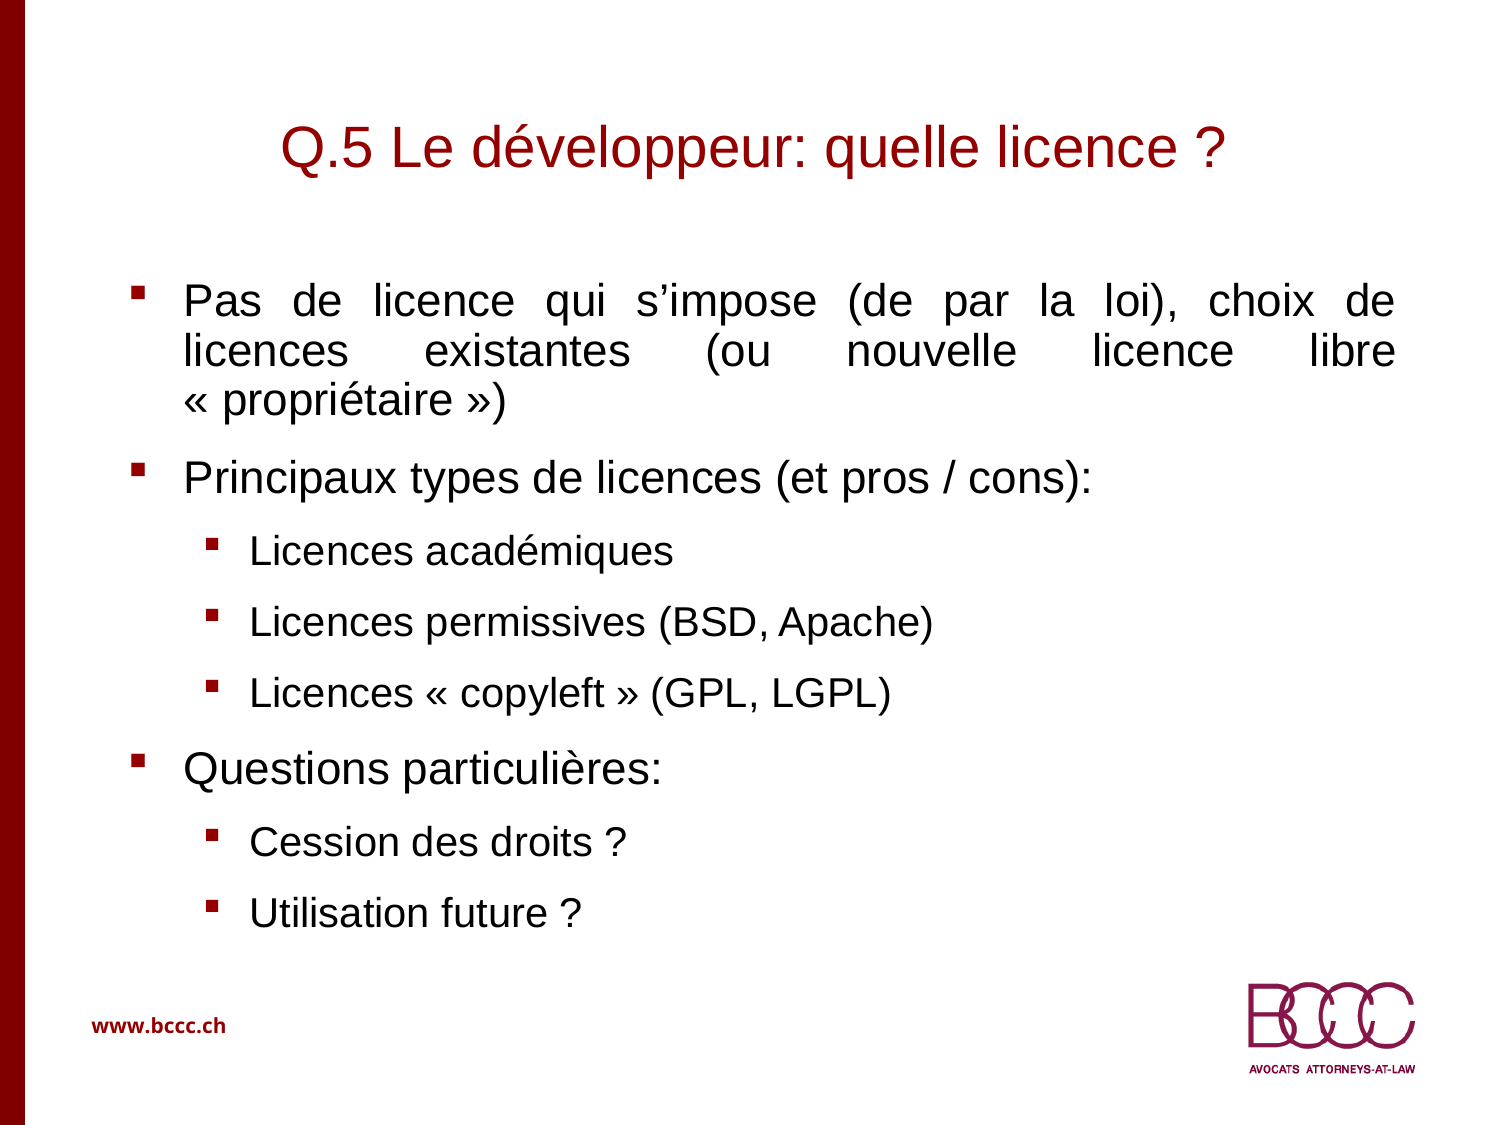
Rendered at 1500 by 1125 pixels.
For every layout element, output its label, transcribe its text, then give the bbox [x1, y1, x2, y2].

title Q.5 Le développeur: quelle licence ? [117, 81, 1393, 208]
list Pas de licence qui s’impose (de par la loi), choix de licences existantes (ou nouvelle licence libre « propriétaire ») Principaux types de licences (et pros / cons): Licences académiques Licences permissives (BSD, Apache) Licences « copyleft » (GPL, LGPL) Questions particulières: Cession des droits ? Utilisation future ? [112, 269, 1413, 1086]
